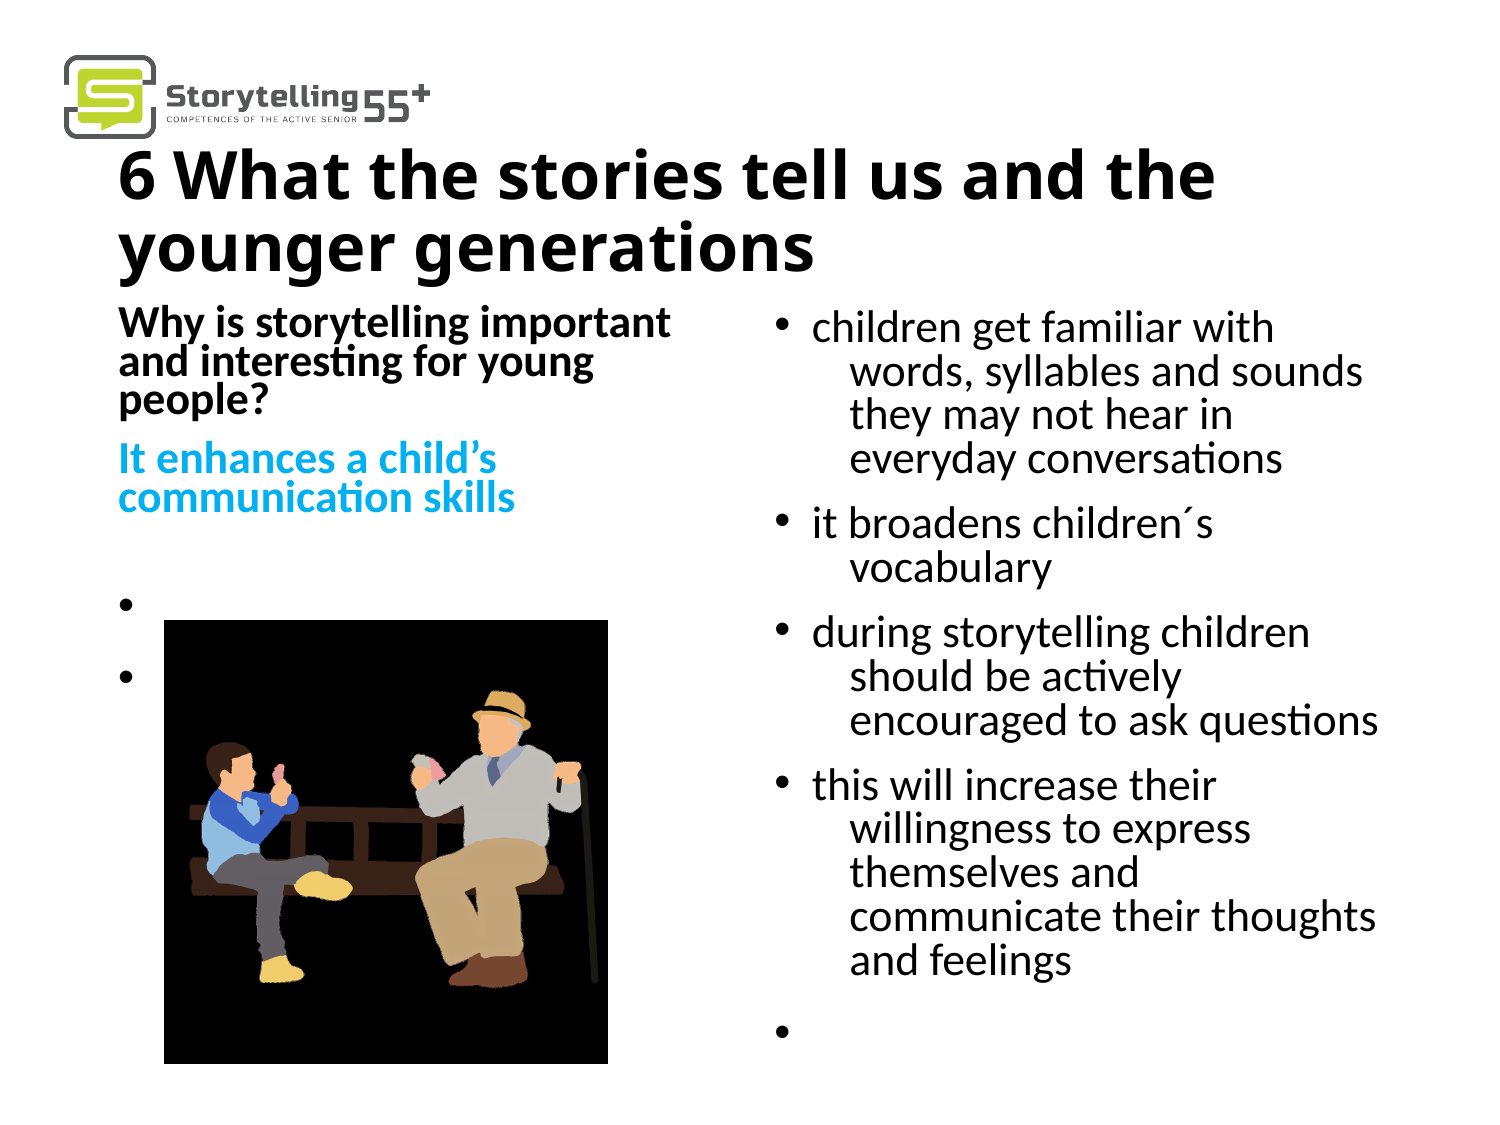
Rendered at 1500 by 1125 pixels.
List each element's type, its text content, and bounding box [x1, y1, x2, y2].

title 6 What the stories tell us and the younger generations [103, 127, 1397, 300]
picture [164, 620, 608, 1064]
picture [64, 55, 430, 139]
list Why is storytelling important and interesting for young people? It enhances a child’s communication skills [103, 299, 741, 1014]
list children get familiar with words, syllables and sounds they may not hear in everyday conversations it broadens children´s vocabulary during storytelling children should be actively encouraged to ask questions this will increase their willingness to express themselves and communicate their thoughts and feelings [759, 299, 1397, 1014]
